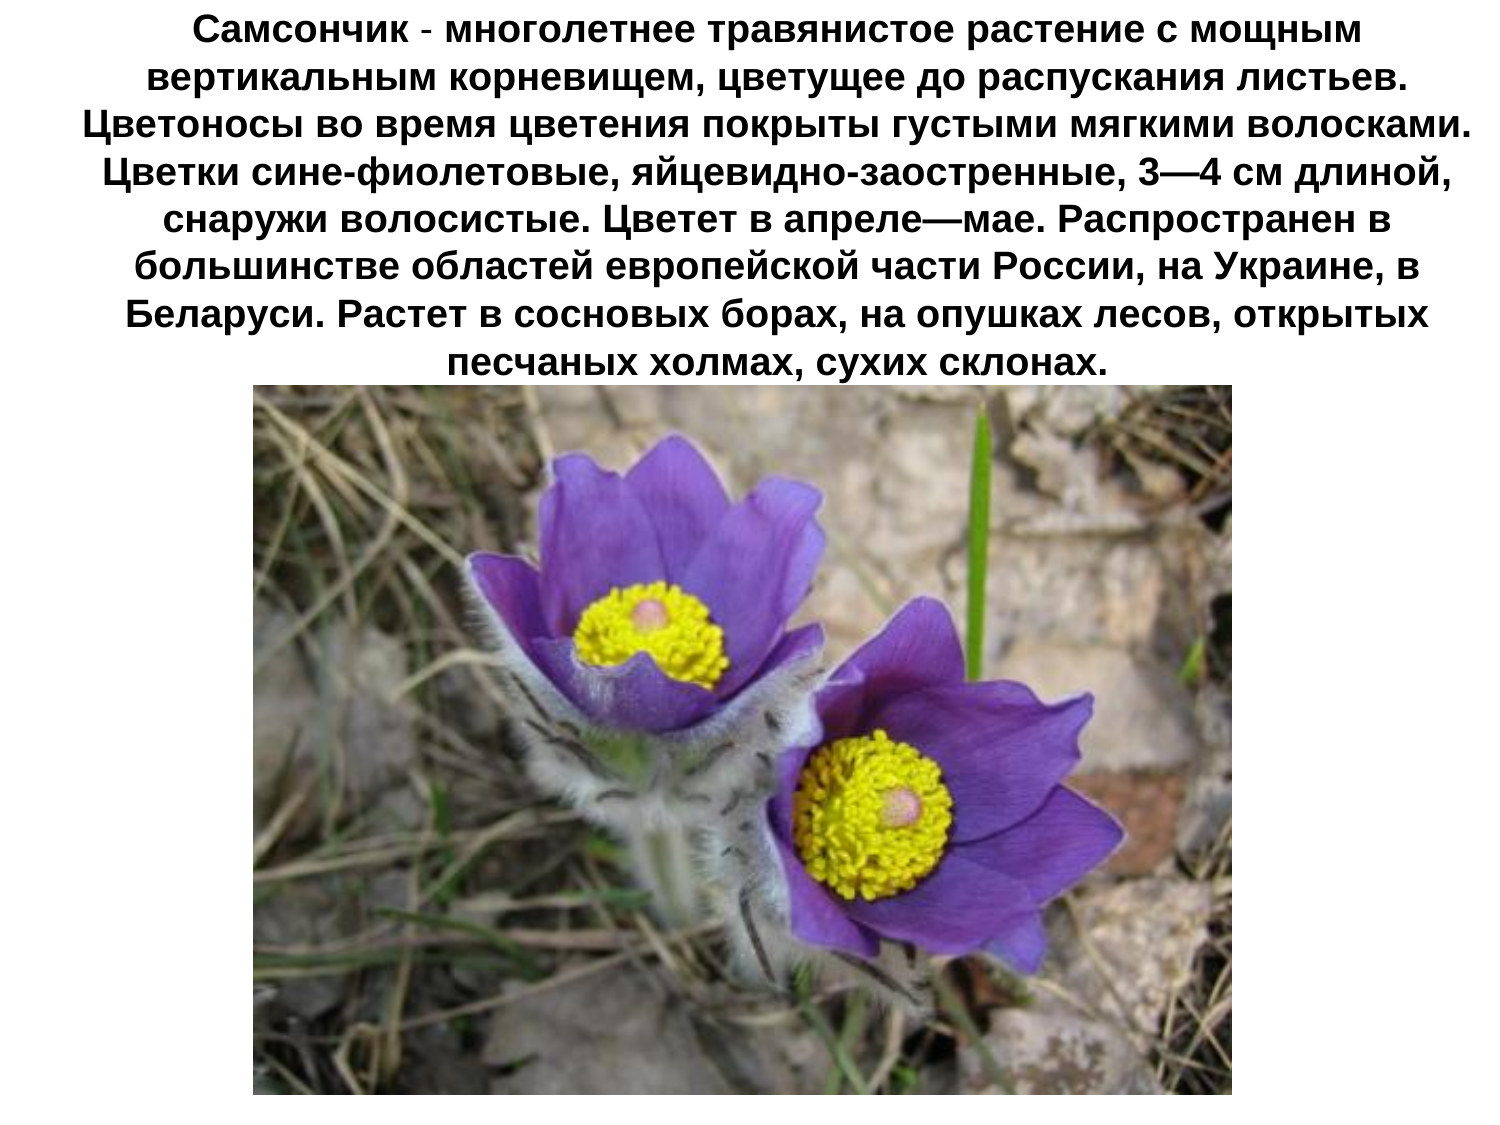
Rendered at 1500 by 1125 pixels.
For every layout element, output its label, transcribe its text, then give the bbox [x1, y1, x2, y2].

picture [253, 385, 1232, 1095]
title Самсончик - многолетнее травянистое растение с мощным вертикальным корневищем, цветущее до распускания листьев. Цветоносы во время цветения покрыты густыми мягкими волосками. Цветки сине-фиолетовые, яйцевидно-заостренные, 3—4 см длиной, снаружи волосистые. Цветет в апреле—мае. Распространен в большинстве областей европейской части России, на Украине, в Беларуси. Растет в сосновых борах, на опушках лесов, открытых песчаных холмах, сухих склонах. [55, 0, 1500, 391]
